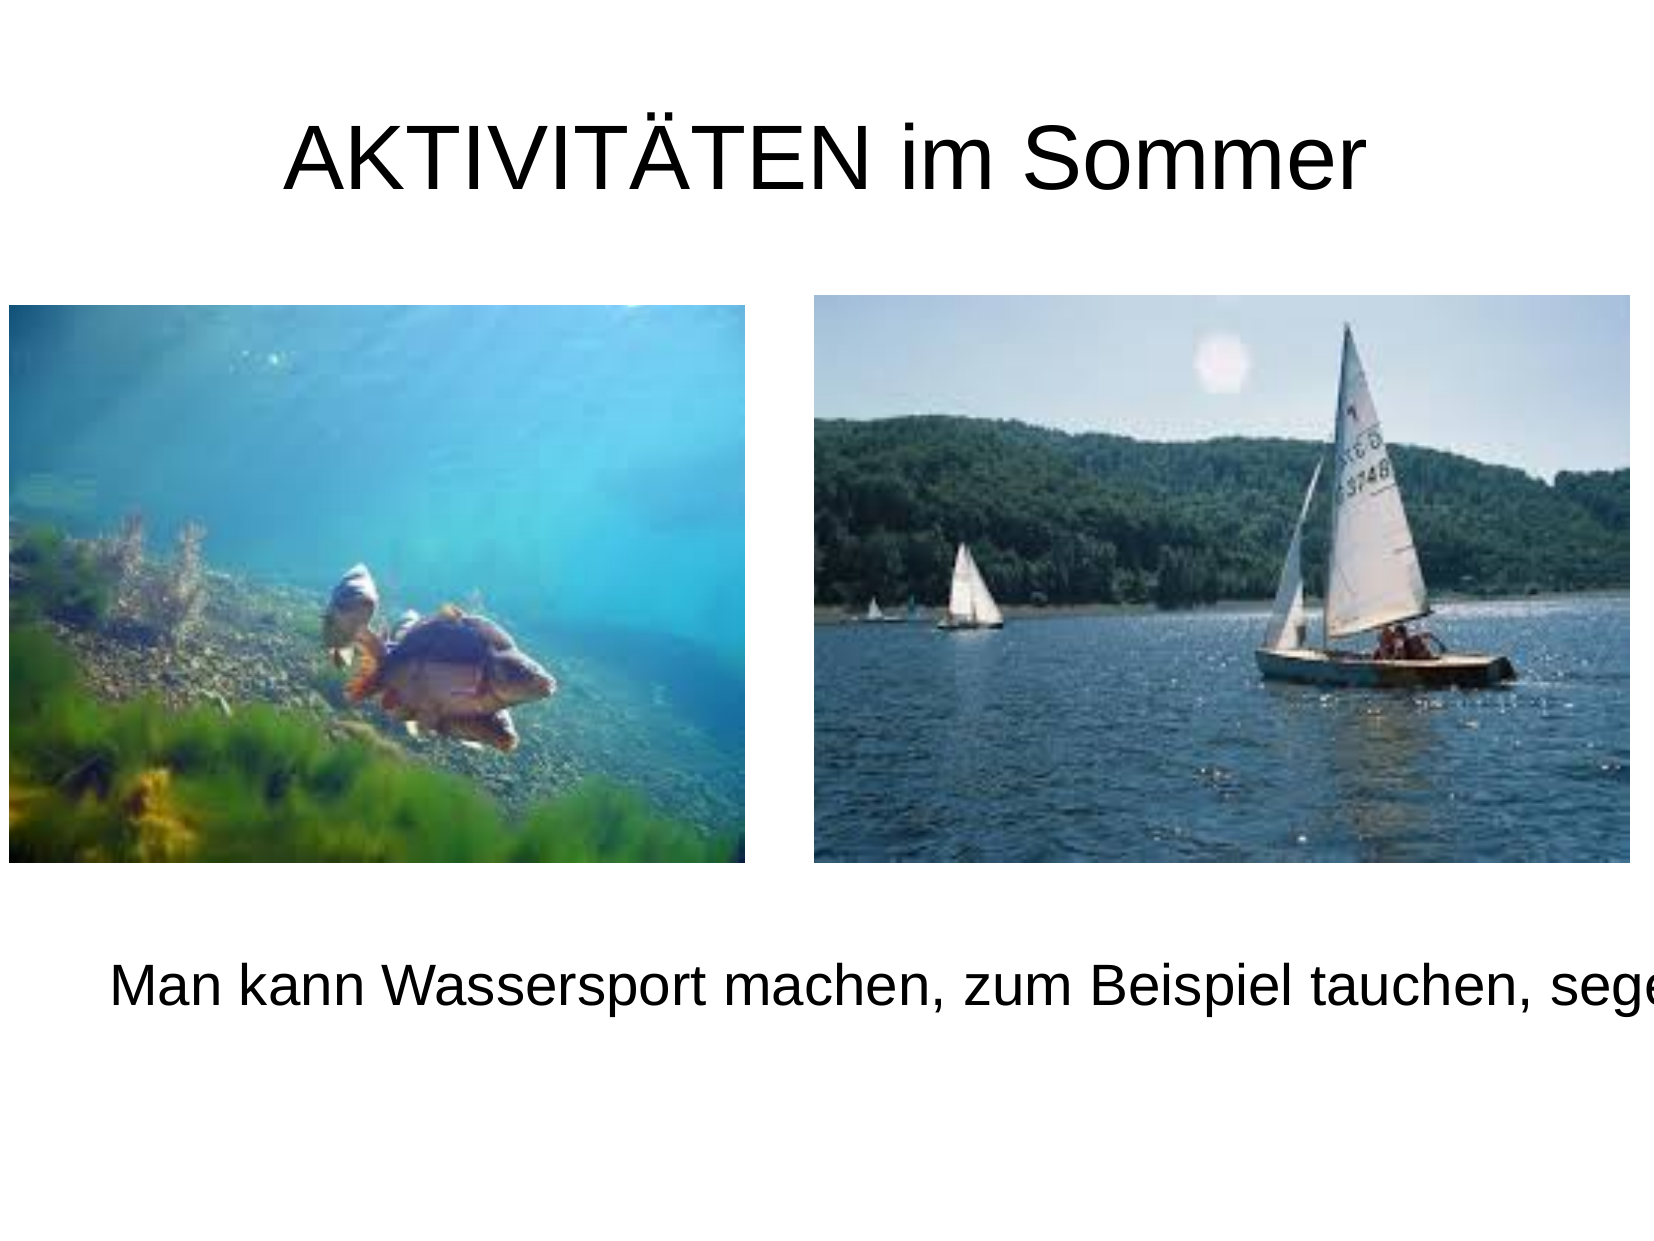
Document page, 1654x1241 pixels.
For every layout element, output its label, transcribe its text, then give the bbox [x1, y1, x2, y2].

text_box Man kann Wassersport machen, zum Beispiel tauchen, segeln und schwimmen. [94, 944, 1571, 1090]
picture [814, 295, 1630, 863]
title AKTIVITÄTEN im Sommer [82, 49, 1571, 257]
picture [9, 305, 745, 863]
